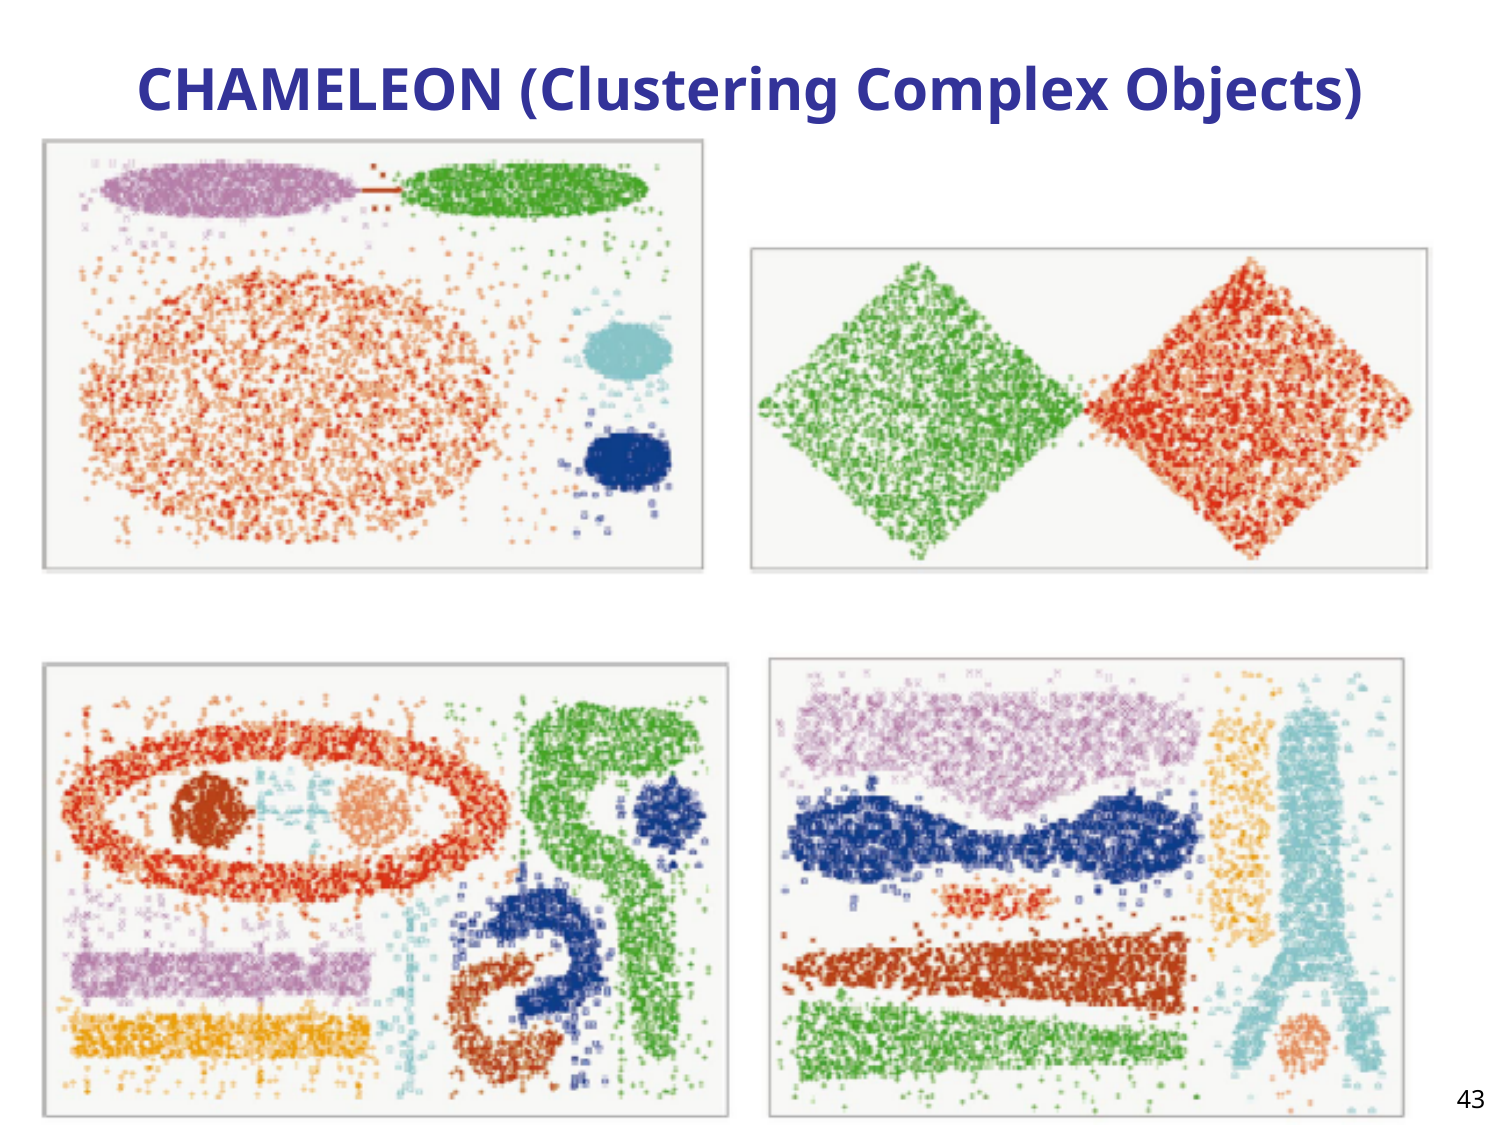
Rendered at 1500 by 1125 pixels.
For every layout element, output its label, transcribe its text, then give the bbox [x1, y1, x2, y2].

text_box [24, 137, 1438, 1125]
title CHAMELEON (Clustering Complex Objects) [0, 0, 1500, 175]
text_box <number> [1438, 1062, 1500, 1125]
